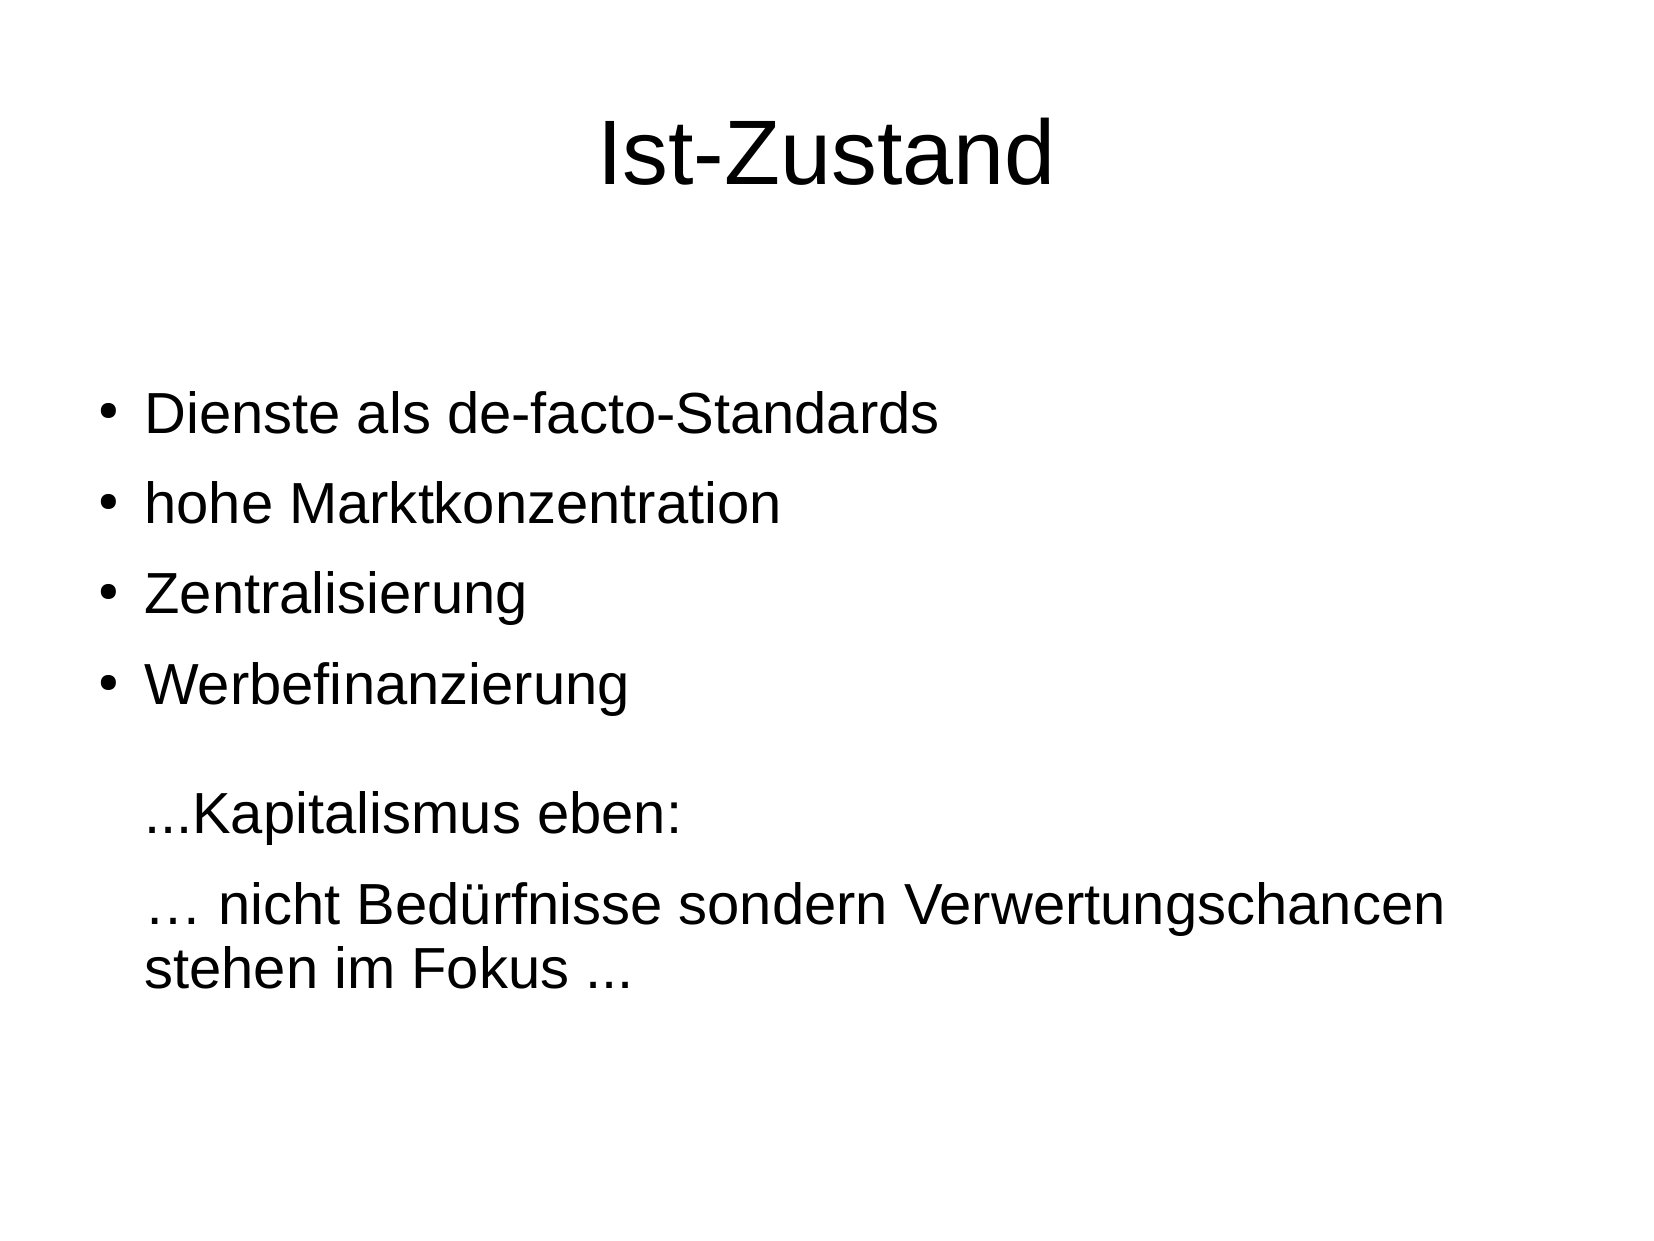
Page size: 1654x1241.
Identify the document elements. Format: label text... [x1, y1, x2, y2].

title Ist-Zustand [82, 49, 1571, 257]
list Dienste als de-facto-Standards hohe Marktkonzentration Zentralisierung Werbefinanzierung ...Kapitalismus eben: … nicht Bedürfnisse sondern Verwertungschancen stehen im Fokus ... [82, 290, 1538, 1010]
